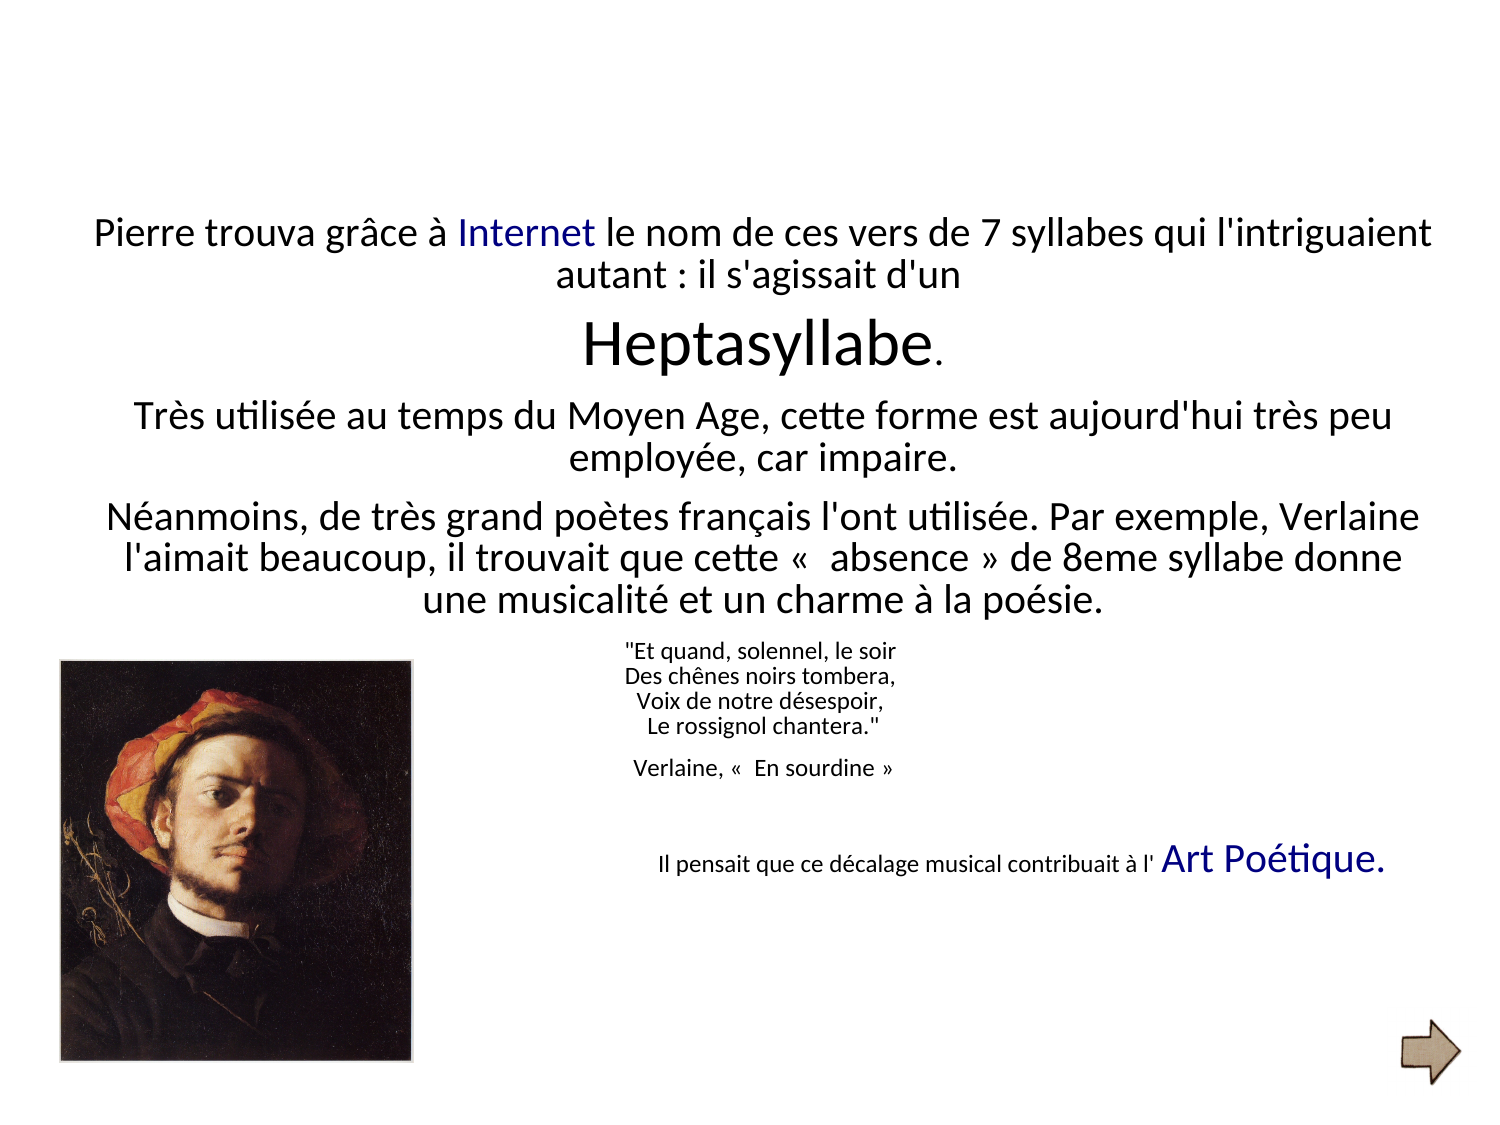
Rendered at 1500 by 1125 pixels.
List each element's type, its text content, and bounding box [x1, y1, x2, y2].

picture [59, 659, 414, 1063]
picture [1387, 1007, 1477, 1096]
subtitle Pierre trouva grâce à Internet le nom de ces vers de 7 syllabes qui l'intriguaient autant : il s'agissait d'un Heptasyllabe. Très utilisée au temps du Moyen Age, cette forme est aujourd'hui très peu employée, car impaire. Néanmoins, de très grand poètes français l'ont utilisée. Par exemple, Verlaine l'aimait beaucoup, il trouvait que cette « absence » de 8eme syllabe donne une musicalité et un charme à la poésie. "Et quand, solennel, le soir Des chênes noirs tombera, Voix de notre désespoir, Le rossignol chantera." Verlaine, « En sourdine » Il pensait que ce décalage musical contribuait à l' Art Poétique. [88, 64, 1439, 1034]
